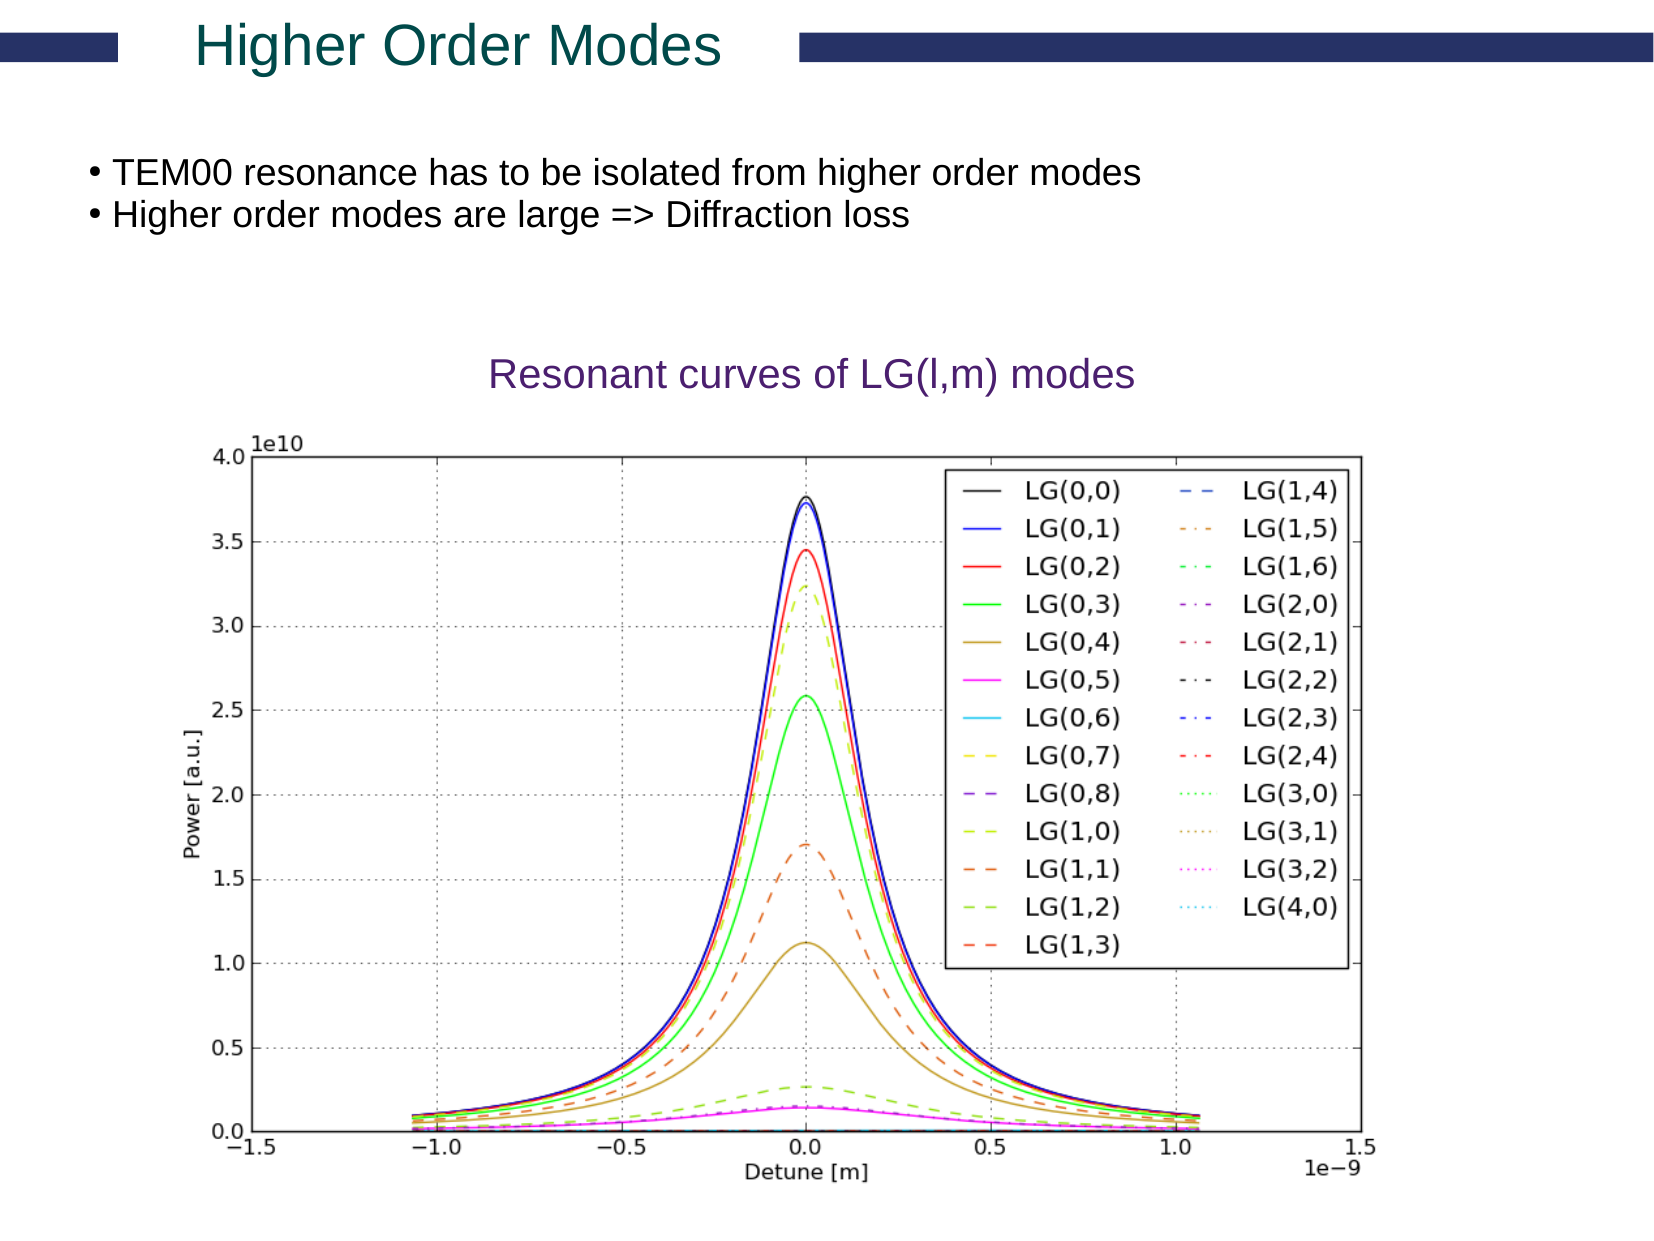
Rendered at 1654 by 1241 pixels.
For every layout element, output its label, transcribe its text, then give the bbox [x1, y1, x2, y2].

picture [73, 373, 1503, 1216]
text_box Resonant curves of LG(l,m) modes [473, 343, 1152, 405]
text_box TEM00 resonance has to be isolated from higher order modes Higher order modes are large => Diffraction loss [73, 144, 1157, 244]
title Higher Order Modes [118, 12, 800, 78]
